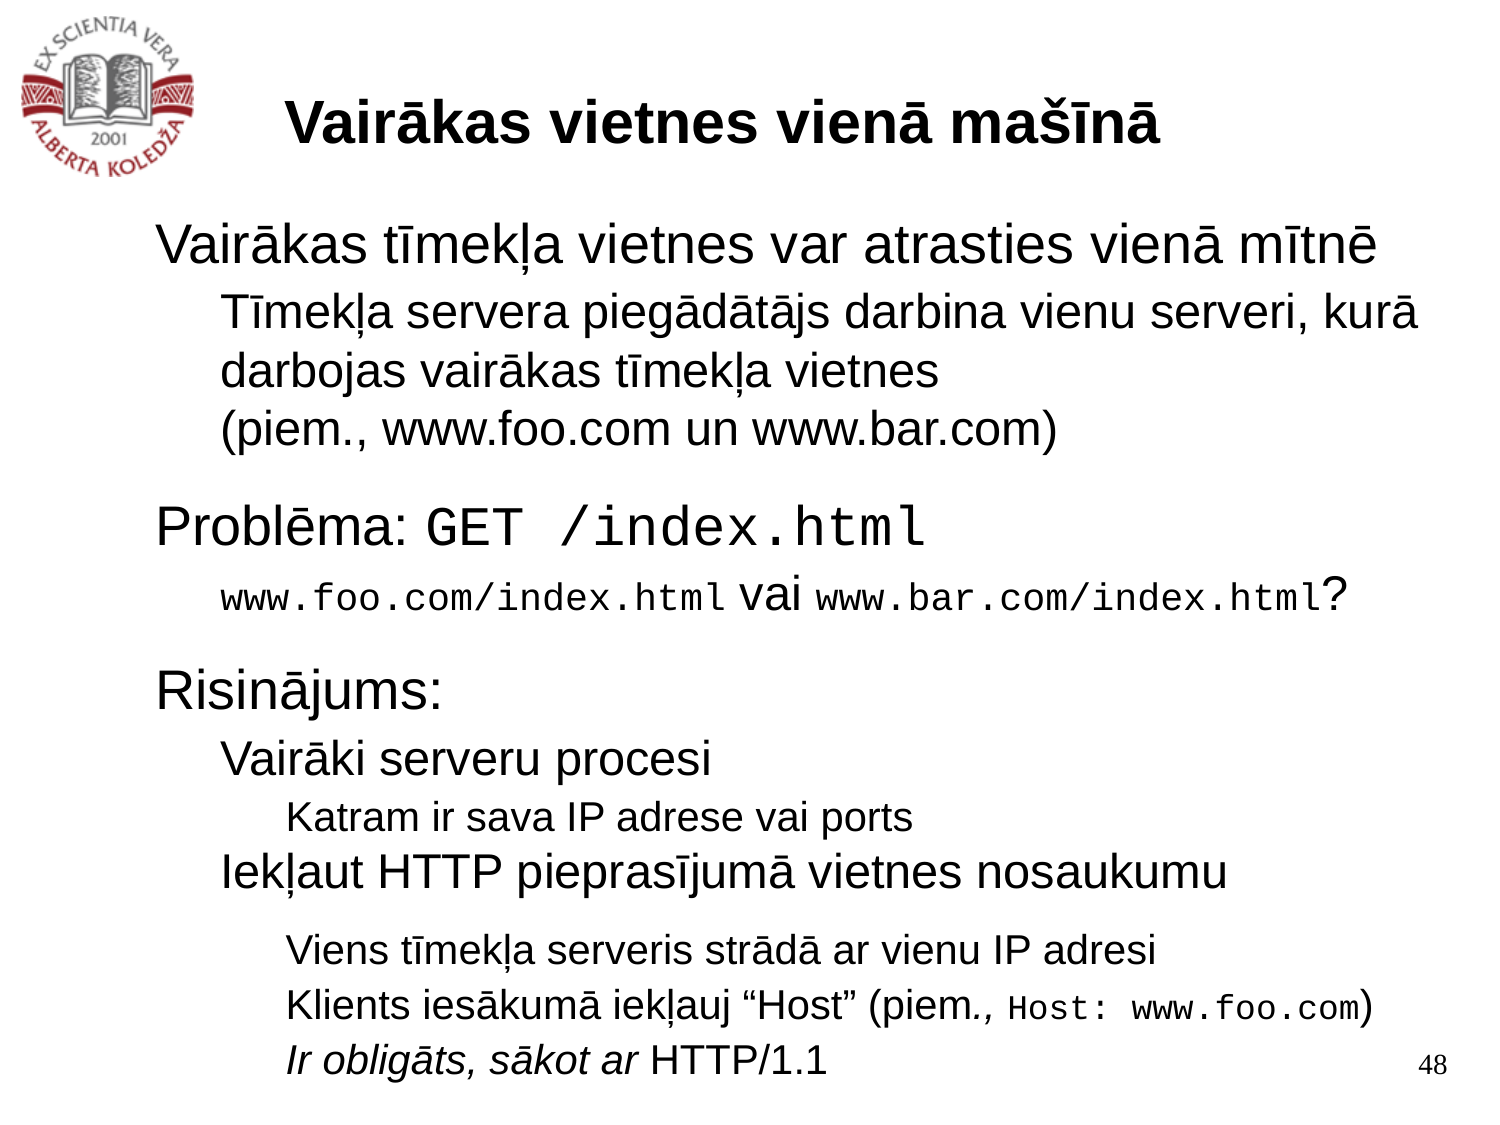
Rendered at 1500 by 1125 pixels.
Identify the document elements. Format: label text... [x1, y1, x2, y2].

list Vairākas tīmekļa vietnes var atrasties vienā mītnē Tīmekļa servera piegādātājs darbina vienu serveri, kurā darbojas vairākas tīmekļa vietnes (piem., www.foo.com un www.bar.com) Problēma: GET /index.html www.foo.com/index.html vai www.bar.com/index.html? Risinājums: Vairāki serveru procesi Katram ir sava IP adrese vai ports Iekļaut HTTP pieprasījumā vietnes nosaukumu Viens tīmekļa serveris strādā ar vienu IP adresi Klients iesākumā iekļauj “Host” (piem., Host: www.foo.com) Ir obligāts, sākot ar HTTP/1.1 [74, 200, 1463, 1101]
title Vairākas vietnes vienā mašīnā [50, 62, 1374, 175]
picture [21, 16, 194, 177]
